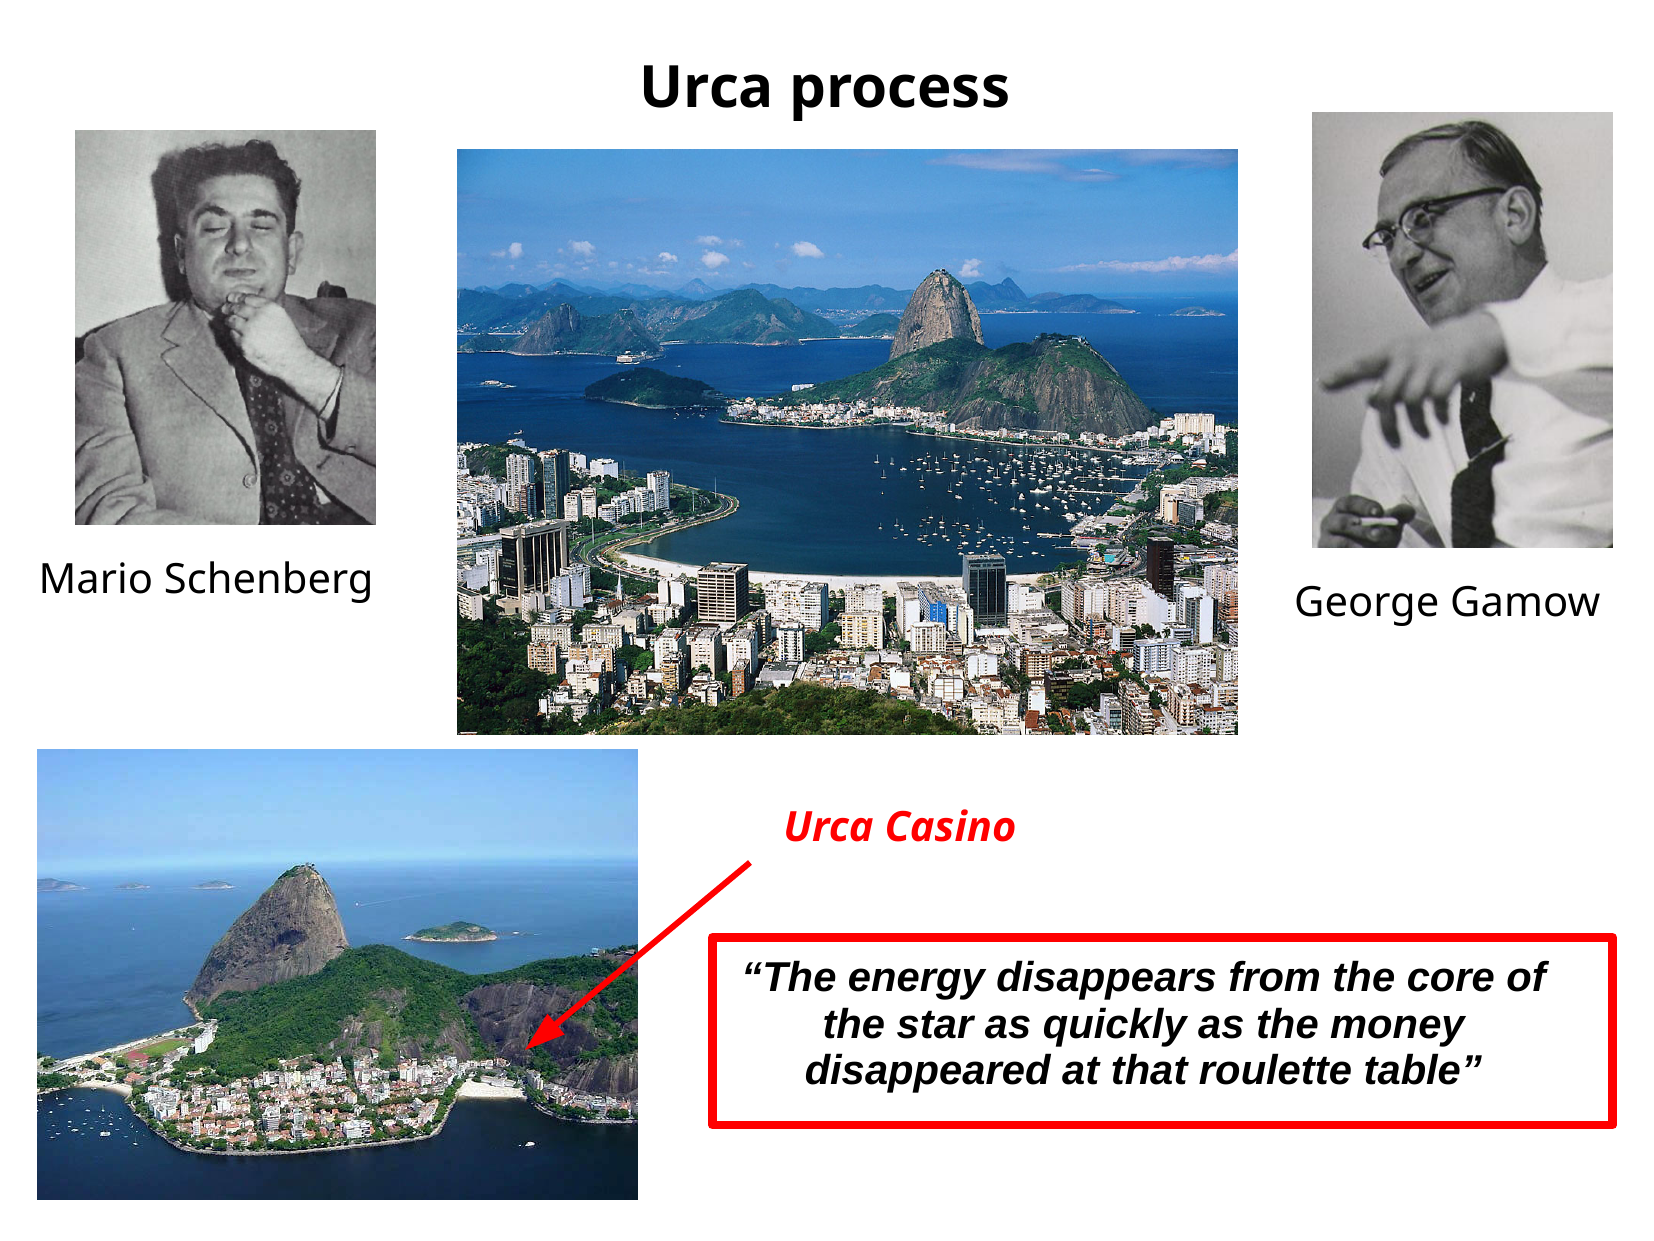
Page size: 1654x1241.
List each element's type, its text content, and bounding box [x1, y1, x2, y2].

text_box “The energy disappears from the core of the star as quickly as the money disappeared at that roulette table” [712, 946, 1576, 1101]
text_box Mario Schenberg [0, 541, 413, 615]
picture [75, 130, 376, 526]
text_box George Gamow [1241, 564, 1654, 638]
picture [457, 149, 1238, 736]
text_box Urca Casino [337, 789, 1463, 863]
picture [37, 749, 638, 1201]
text_box Urca process [262, 37, 1388, 134]
text_box [712, 937, 1613, 1126]
picture [1312, 112, 1613, 548]
